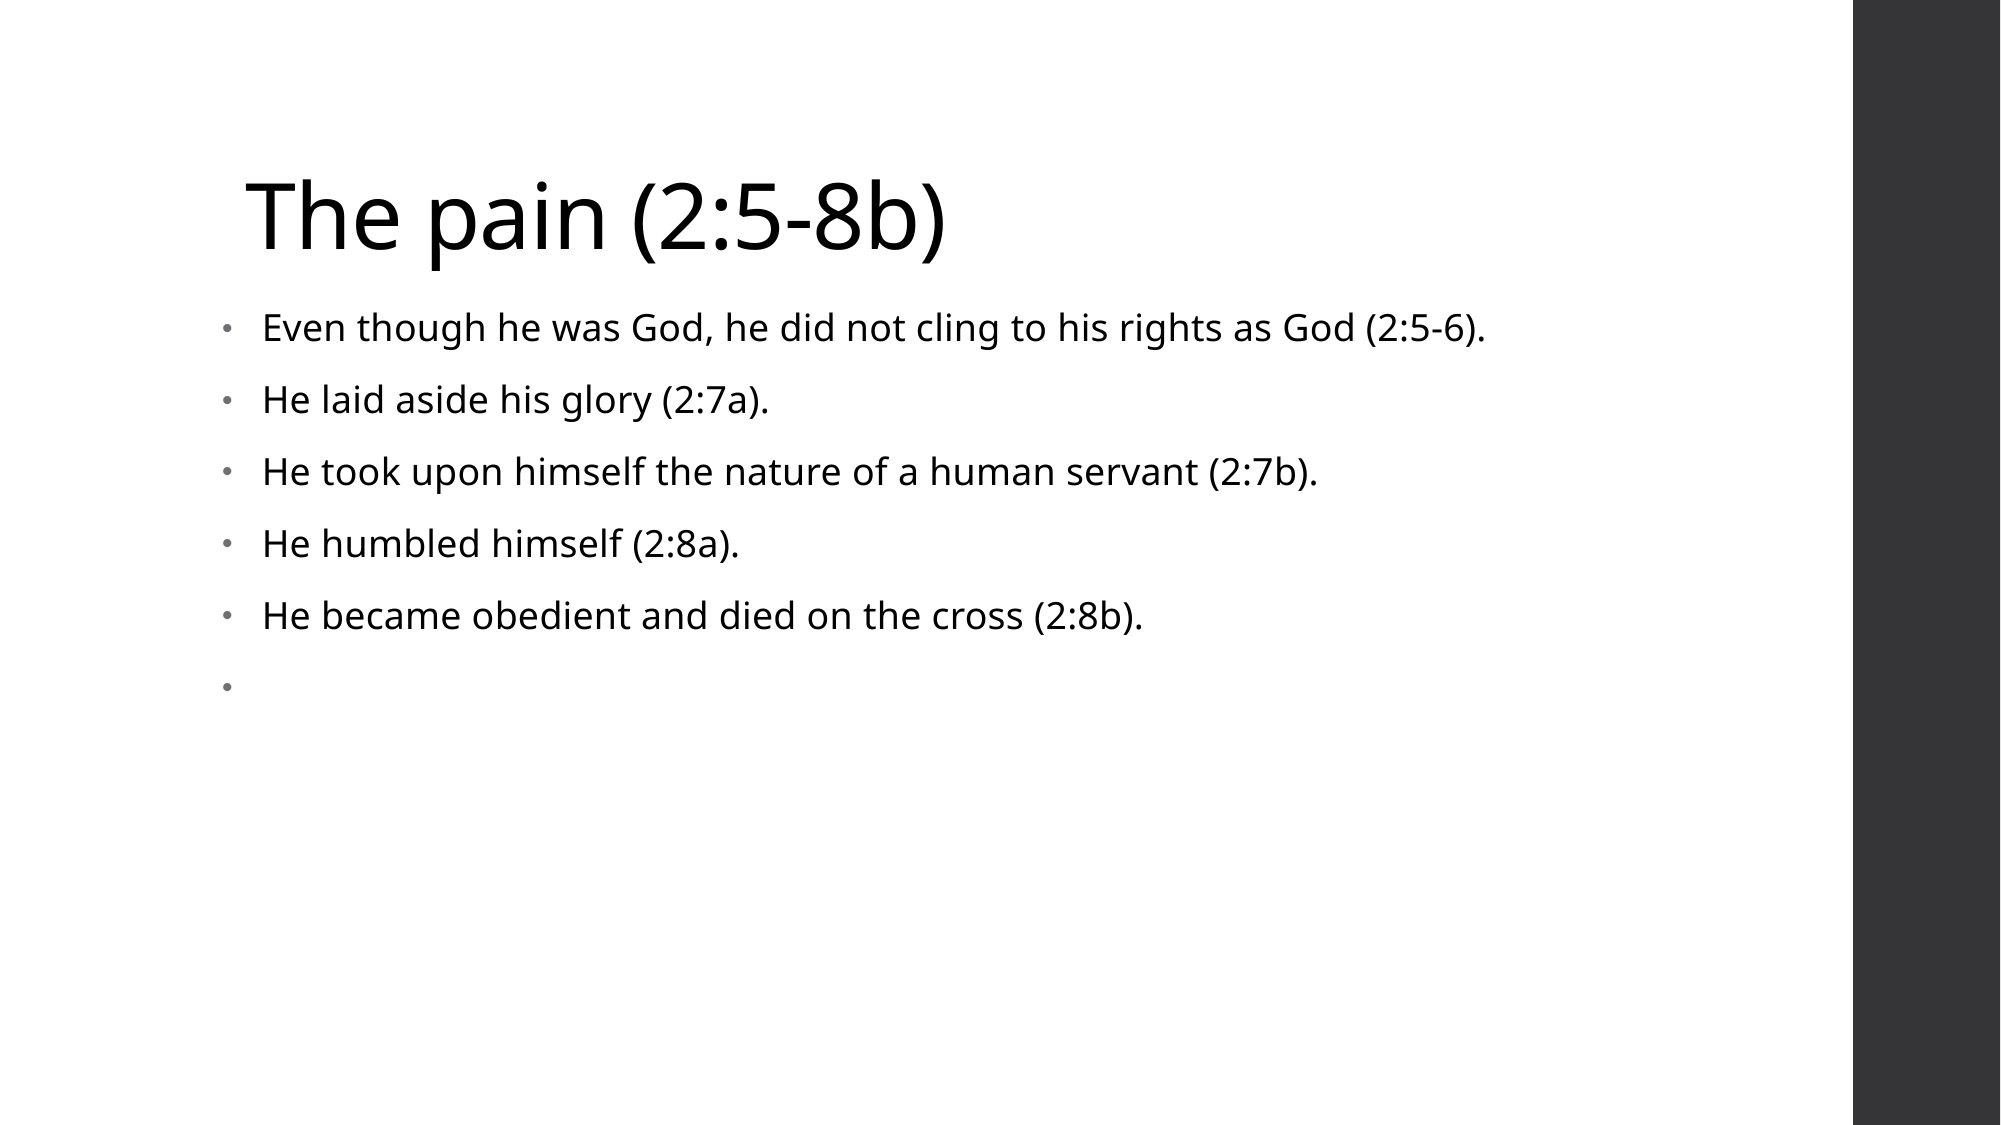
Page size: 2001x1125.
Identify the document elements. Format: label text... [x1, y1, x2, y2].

title The pain (2:5-8b) [206, 60, 1797, 278]
list Even though he was God, he did not cling to his rights as God (2:5-6). He laid aside his glory (2:7a). He took upon himself the nature of a human servant (2:7b). He humbled himself (2:8a). He became obedient and died on the cross (2:8b). [206, 299, 1617, 1014]
